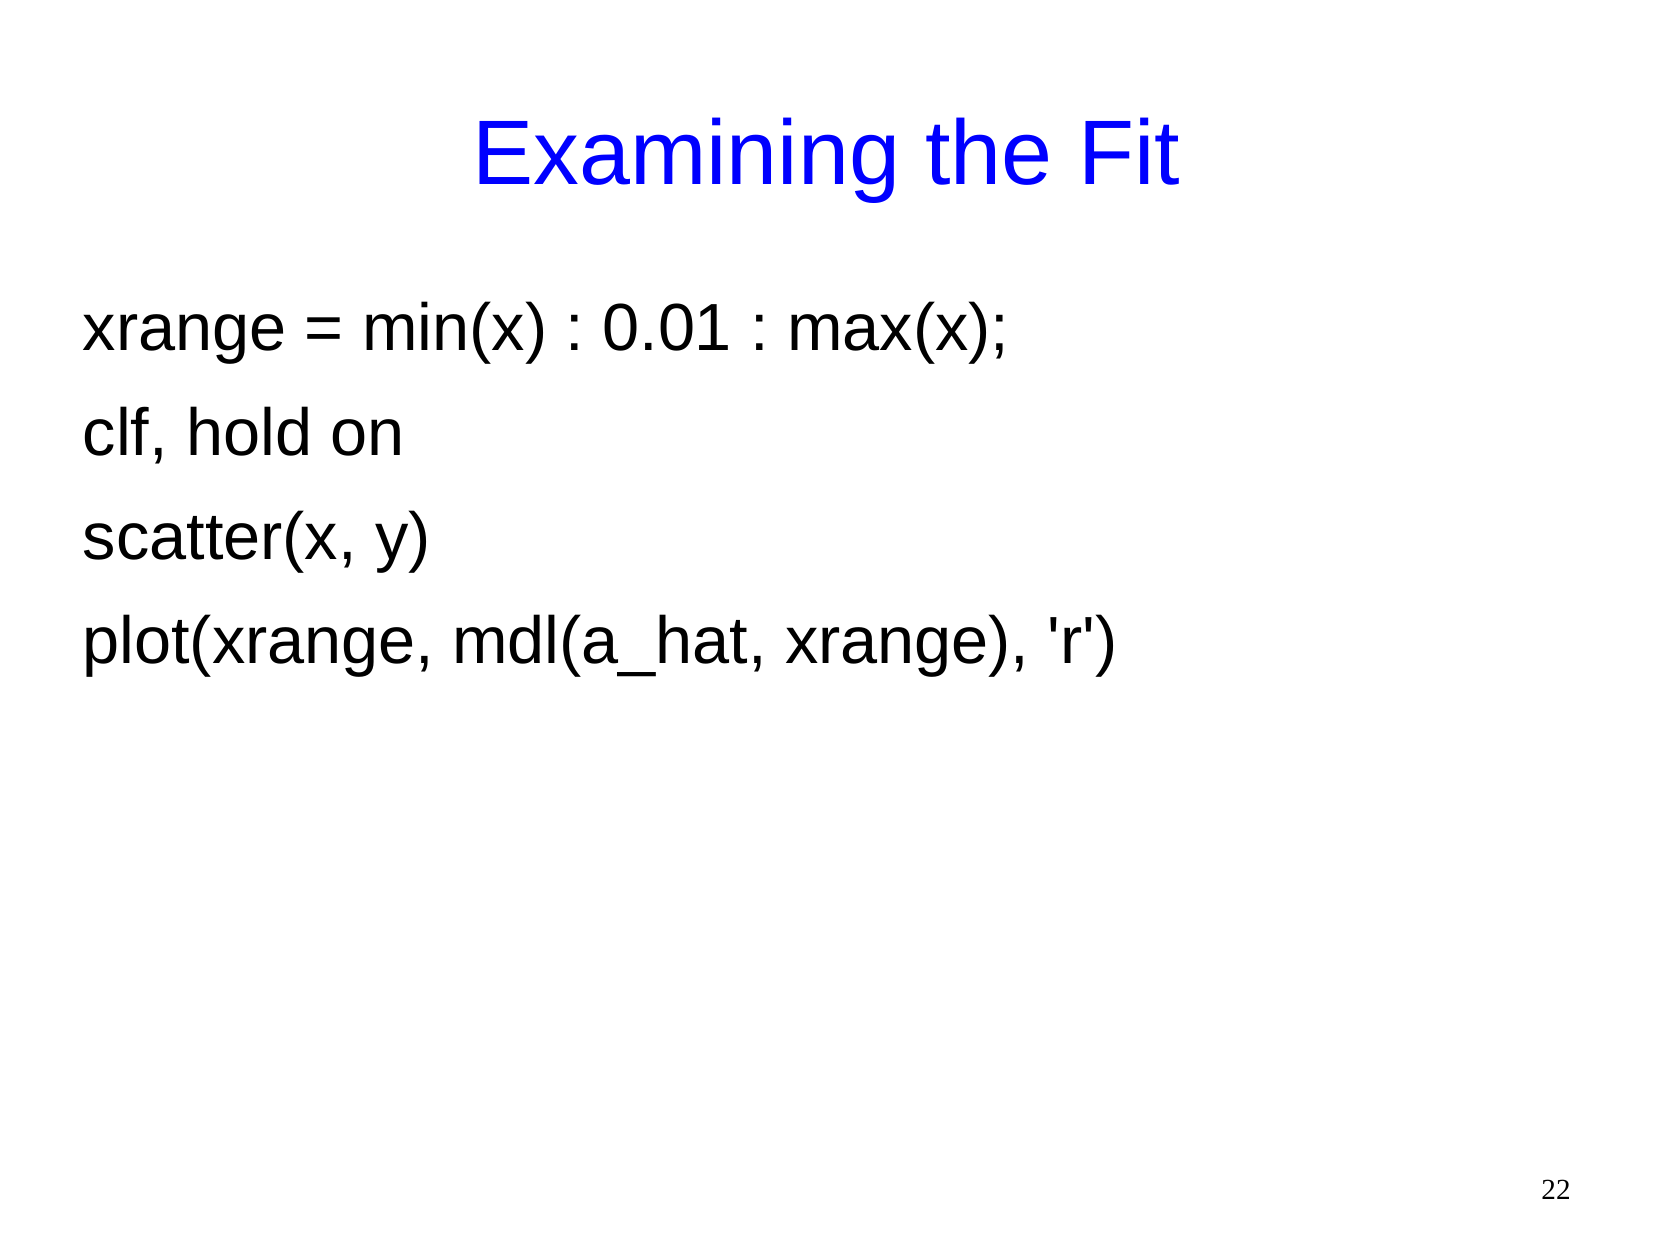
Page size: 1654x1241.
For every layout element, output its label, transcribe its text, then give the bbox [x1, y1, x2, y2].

list xrange = min(x) : 0.01 : max(x); clf, hold on scatter(x, y) plot(xrange, mdl(a_hat, xrange), 'r') [82, 290, 1571, 1094]
title Examining the Fit [82, 56, 1571, 250]
